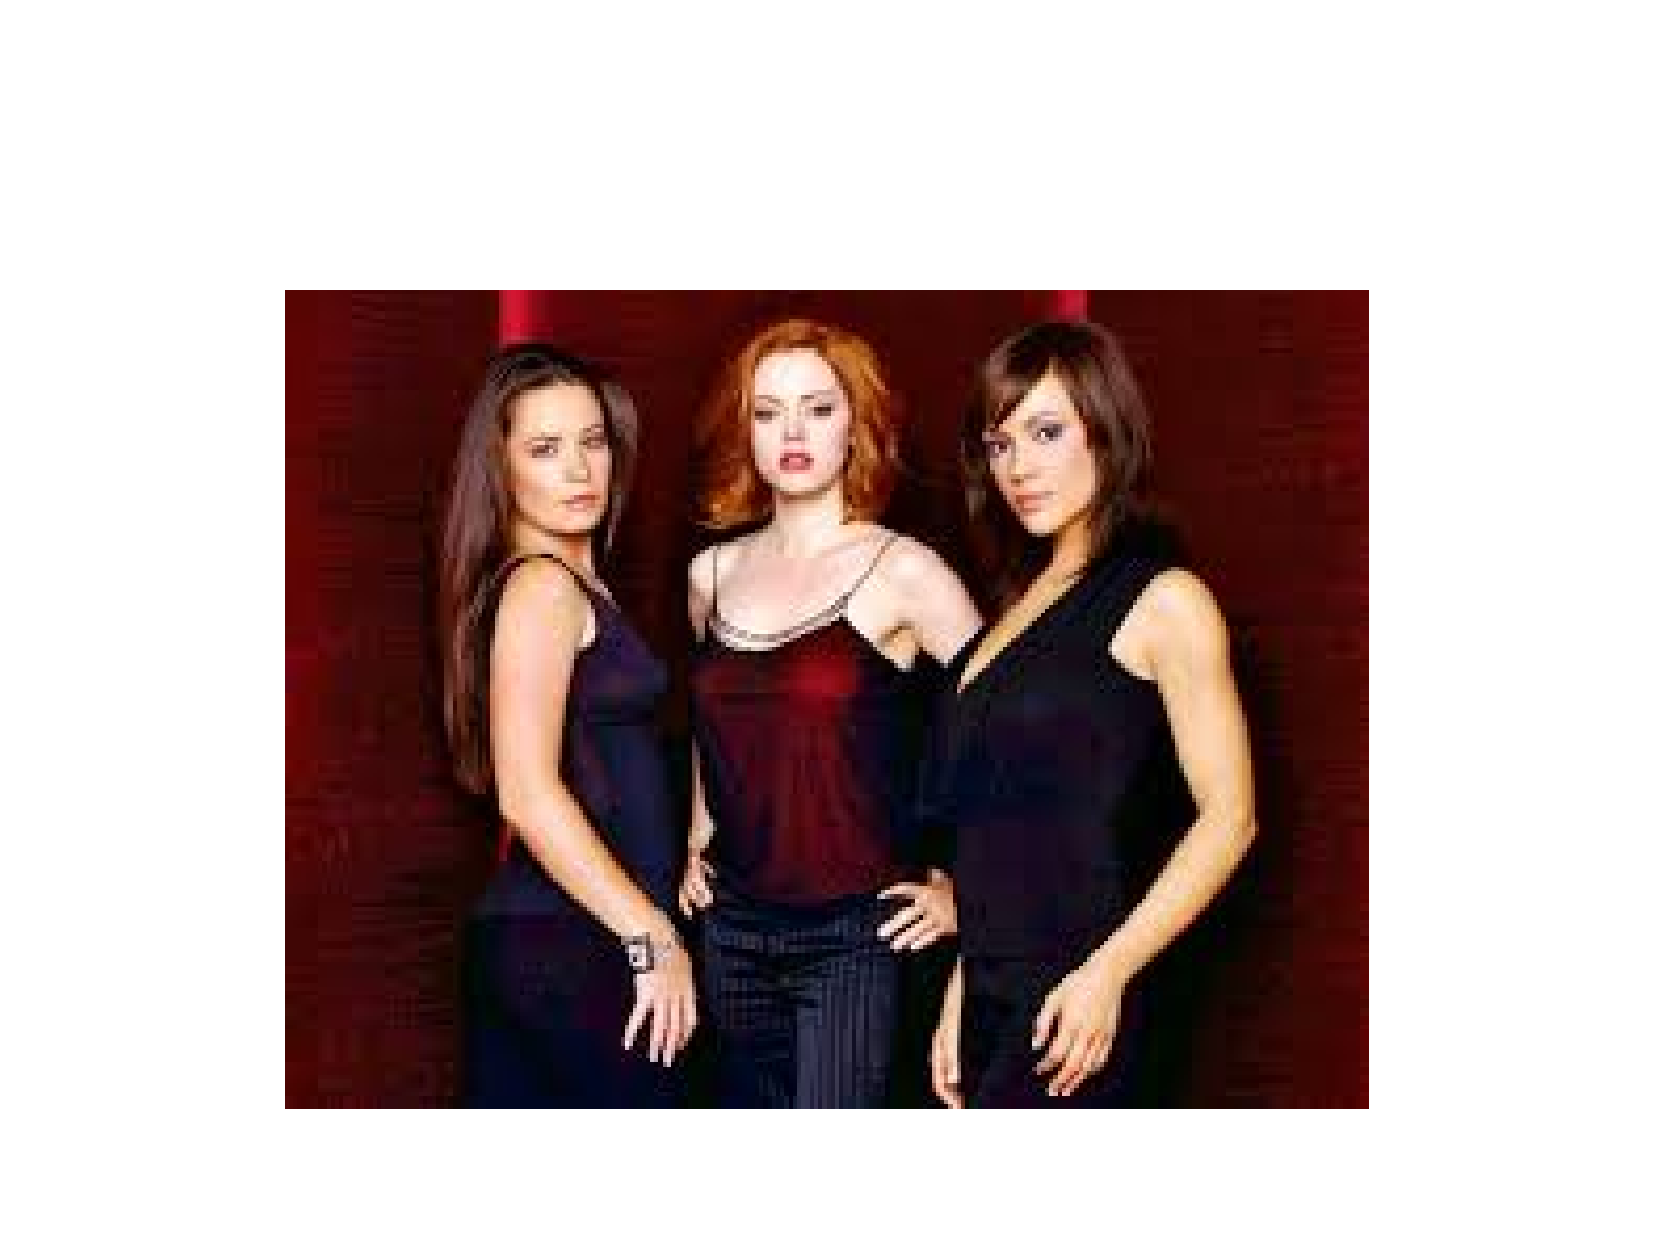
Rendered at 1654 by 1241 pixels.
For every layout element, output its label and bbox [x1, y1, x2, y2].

picture [285, 290, 1369, 1109]
